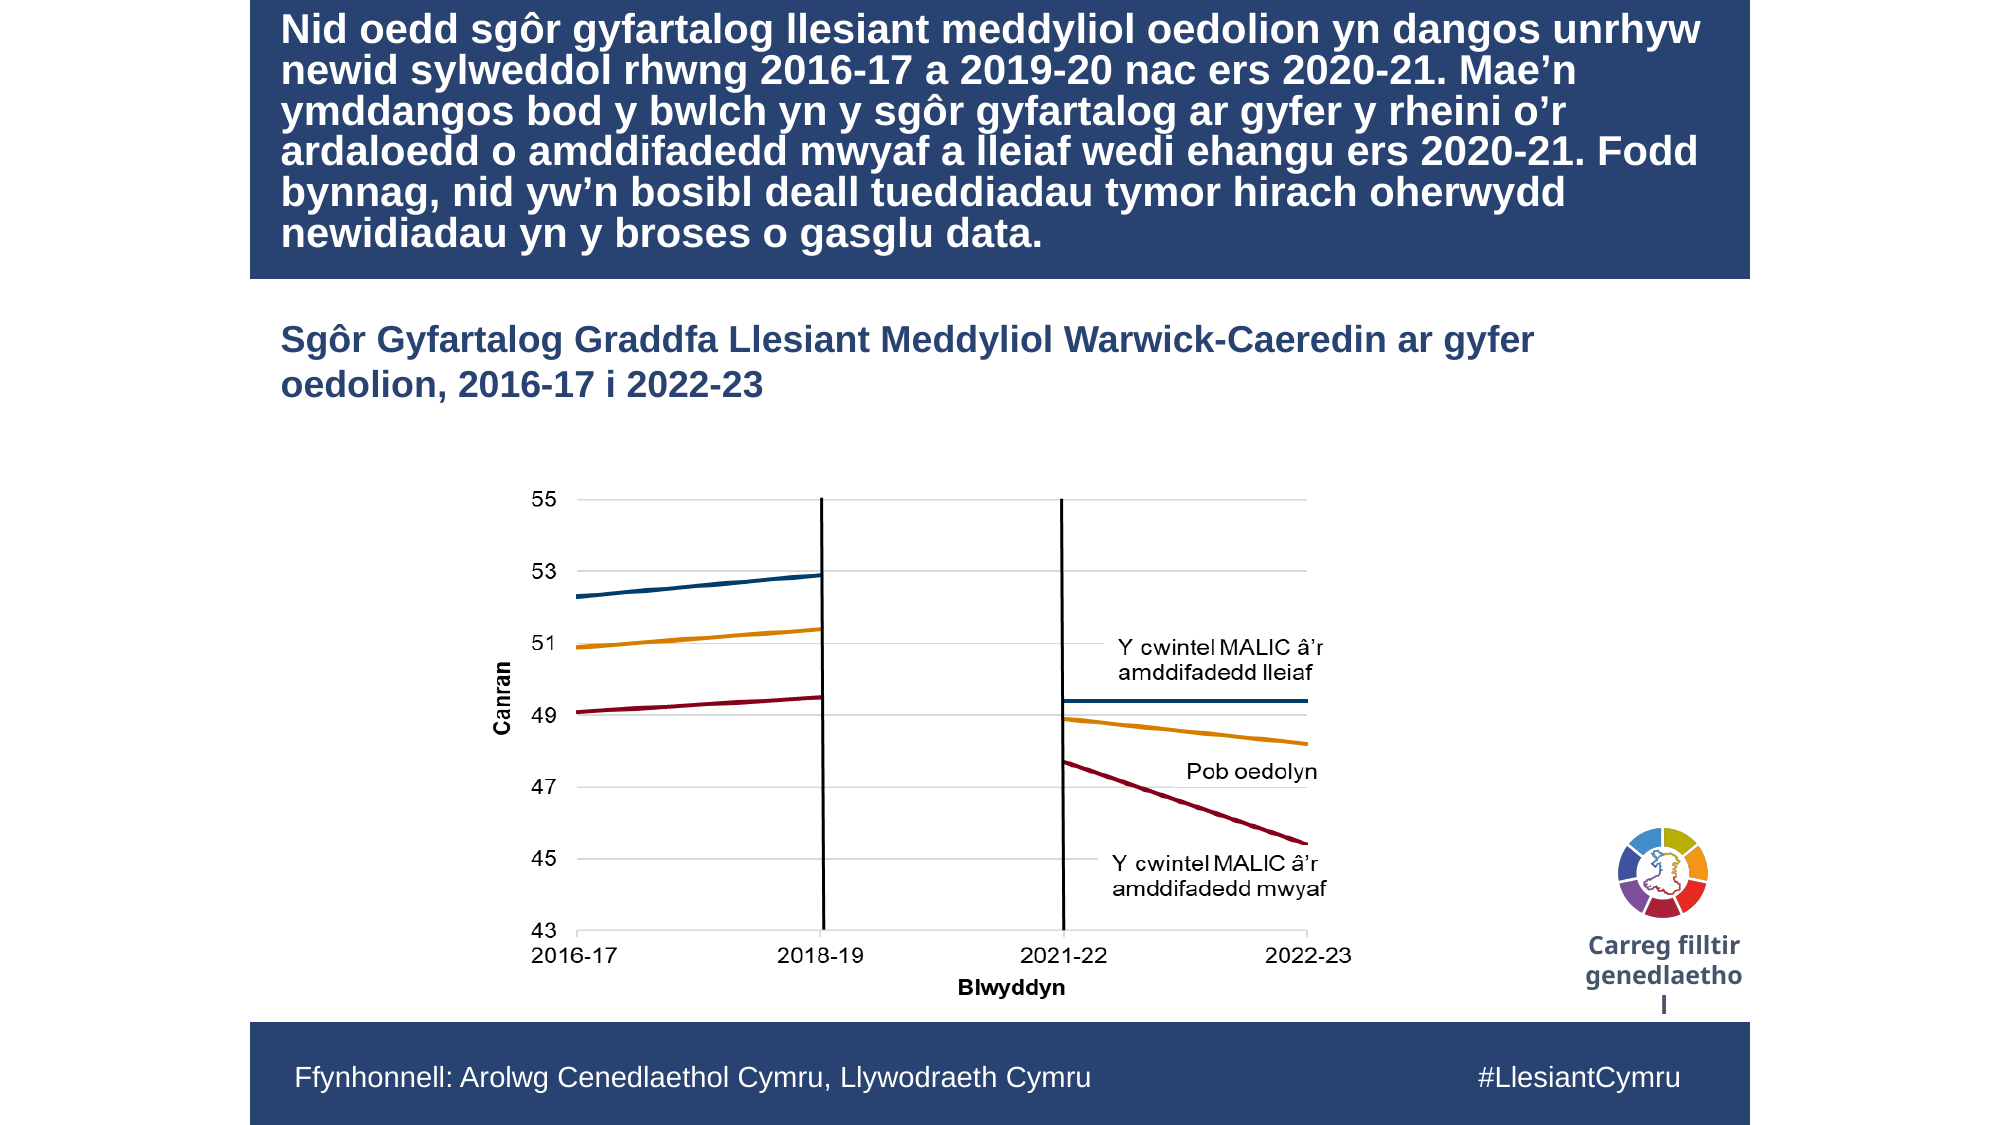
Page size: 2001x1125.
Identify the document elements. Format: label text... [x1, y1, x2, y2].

text_box [250, 1022, 1750, 1125]
text_box [250, 0, 1750, 279]
text_box Sgôr Gyfartalog Graddfa Llesiant Meddyliol Warwick-Caeredin ar gyfer oedolion, 2016-17 i 2022-23 [266, 308, 1660, 413]
picture [480, 413, 1464, 1010]
picture [1618, 828, 1711, 918]
text_box Carreg filltir genedlaethol [1566, 922, 1762, 999]
title Nid oedd sgôr gyfartalog llesiant meddyliol oedolion yn dangos unrhyw newid sylweddol rhwng 2016-17 a 2019-20 nac ers 2020-21. Mae’n ymddangos bod y bwlch yn y sgôr gyfartalog ar gyfer y rheini o’r ardaloedd o amddifadedd mwyaf a lleiaf wedi ehangu ers 2020-21. Fodd bynnag, nid yw’n bosibl deall tueddiadau tymor hirach oherwydd newidiadau yn y broses o gasglu data. [265, 0, 1731, 268]
text_box #LlesiantCymru [1463, 1050, 1734, 1101]
text_box Ffynhonnell: Arolwg Cenedlaethol Cymru, Llywodraeth Cymru [279, 1050, 1152, 1101]
